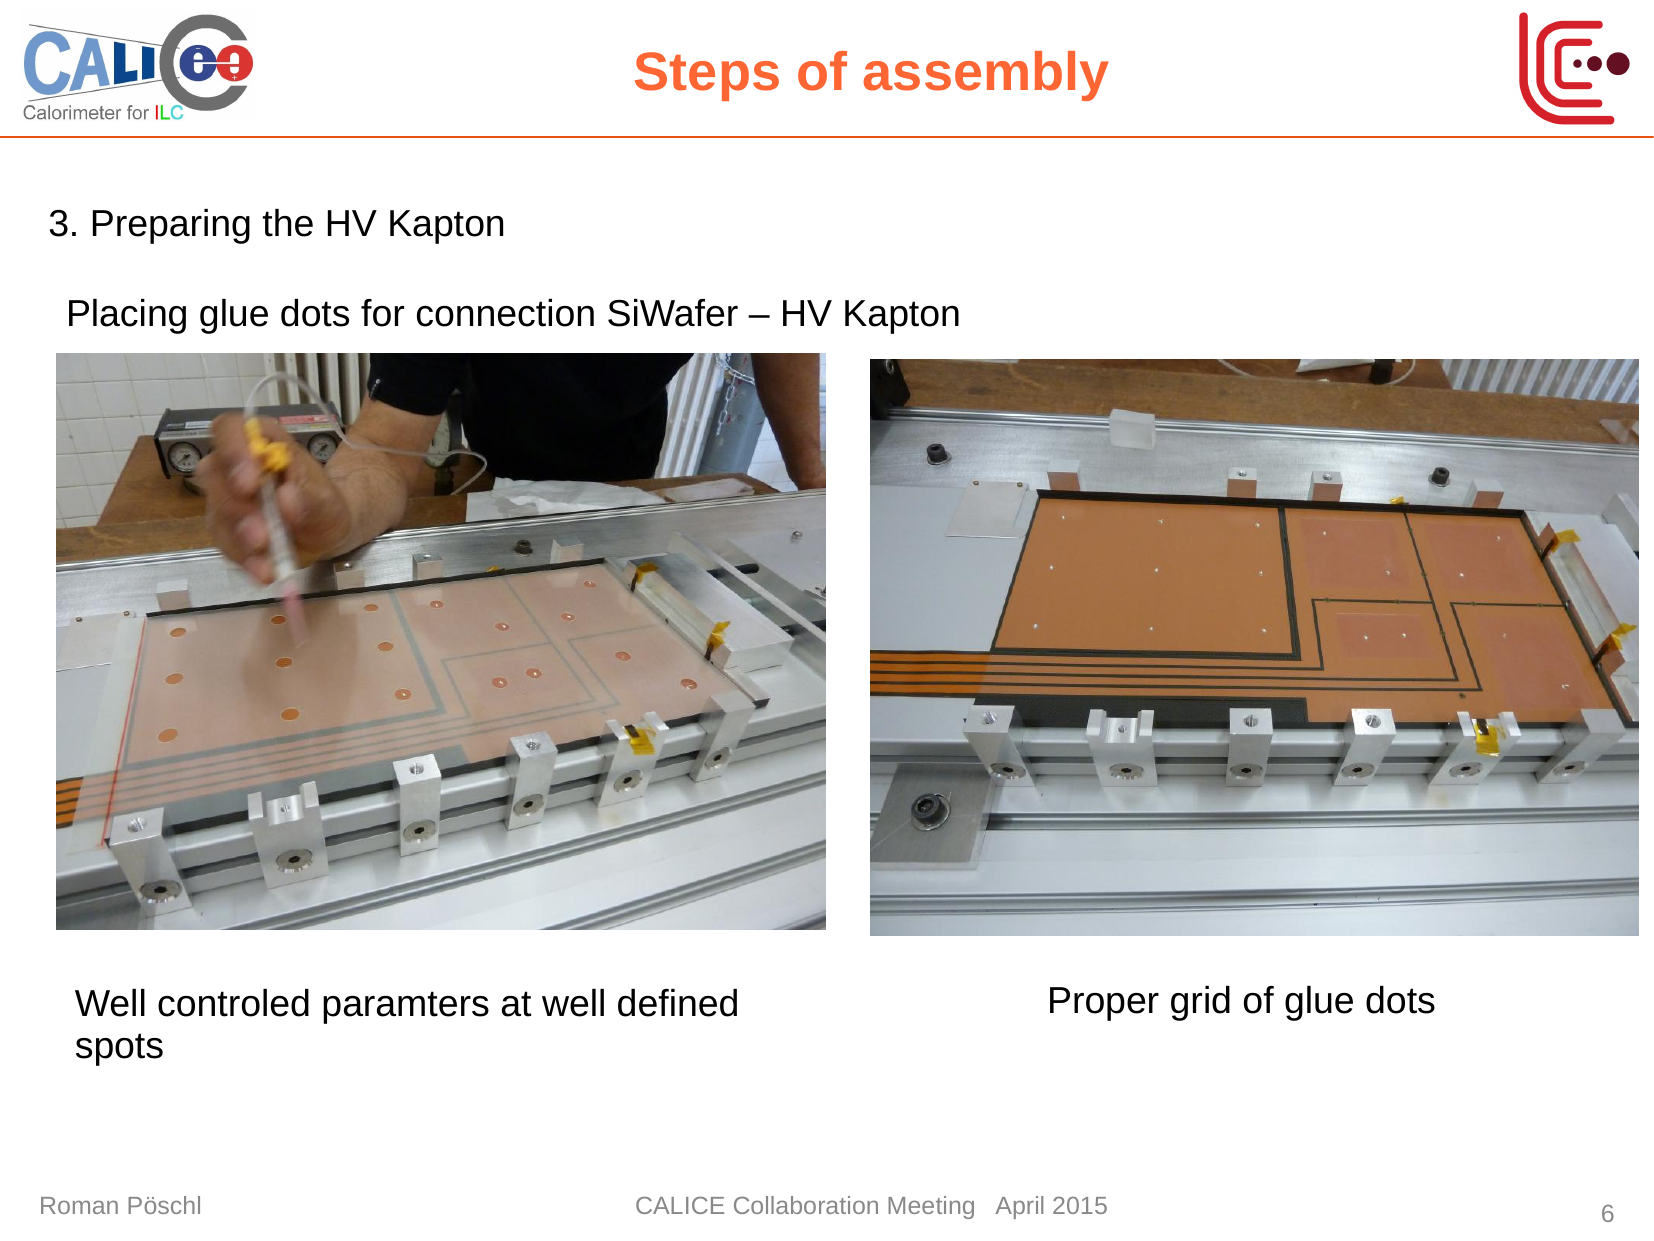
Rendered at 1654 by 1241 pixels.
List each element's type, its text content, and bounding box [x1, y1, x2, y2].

text_box Placing glue dots for connection SiWafer – HV Kapton [51, 285, 980, 342]
title Steps of assembly [128, 29, 1617, 113]
text_box 3. Preparing the HV Kapton [33, 195, 631, 252]
picture [20, 10, 255, 122]
picture [1508, 2, 1641, 135]
picture [56, 353, 826, 931]
text_box Proper grid of glue dots [1032, 972, 1452, 1045]
text_box Well controled paramters at well defined spots [60, 975, 757, 1074]
picture [870, 359, 1639, 937]
